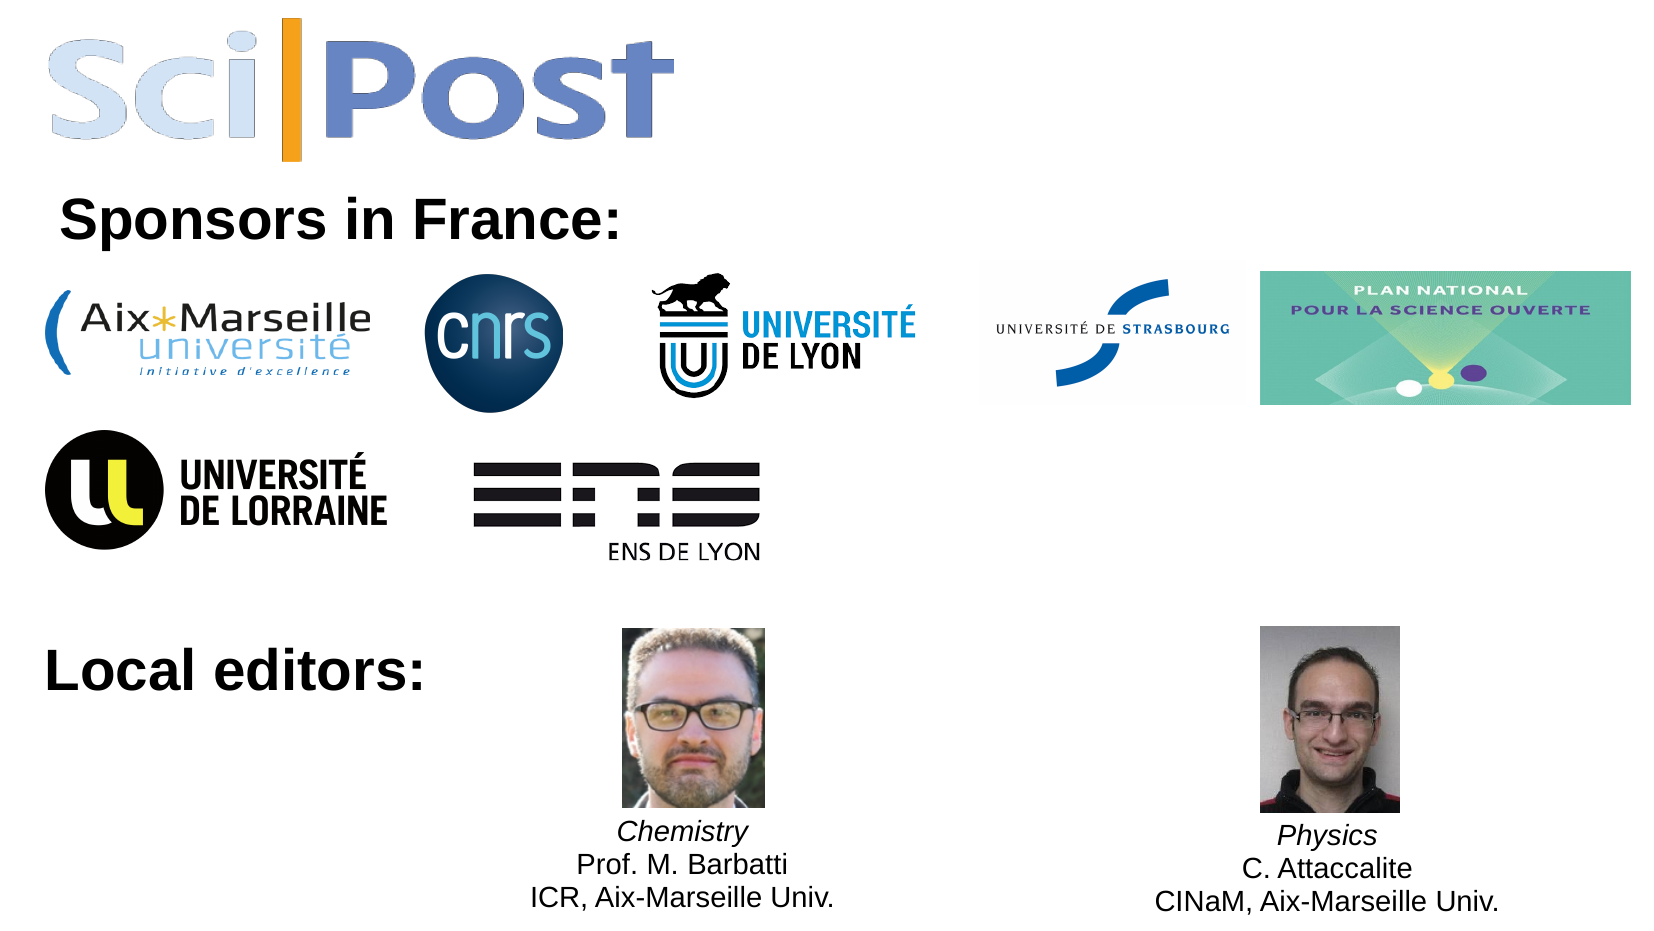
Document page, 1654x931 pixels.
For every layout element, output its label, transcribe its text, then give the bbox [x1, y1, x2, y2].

text_box Chemistry Prof. M. Barbatti ICR, Aix-Marseille Univ. [510, 807, 856, 921]
picture [636, 257, 930, 413]
picture [465, 431, 766, 586]
text_box Sponsors in France: [45, 179, 751, 286]
picture [622, 628, 766, 807]
picture [423, 273, 563, 413]
picture [1260, 626, 1400, 813]
picture [45, 430, 387, 550]
picture [979, 260, 1246, 405]
text_box Local editors: [30, 630, 511, 736]
picture [45, 290, 370, 375]
picture [48, 17, 674, 162]
text_box Physics C. Attaccalite CINaM, Aix-Marseille Univ. [1125, 811, 1531, 931]
picture [1260, 271, 1631, 406]
